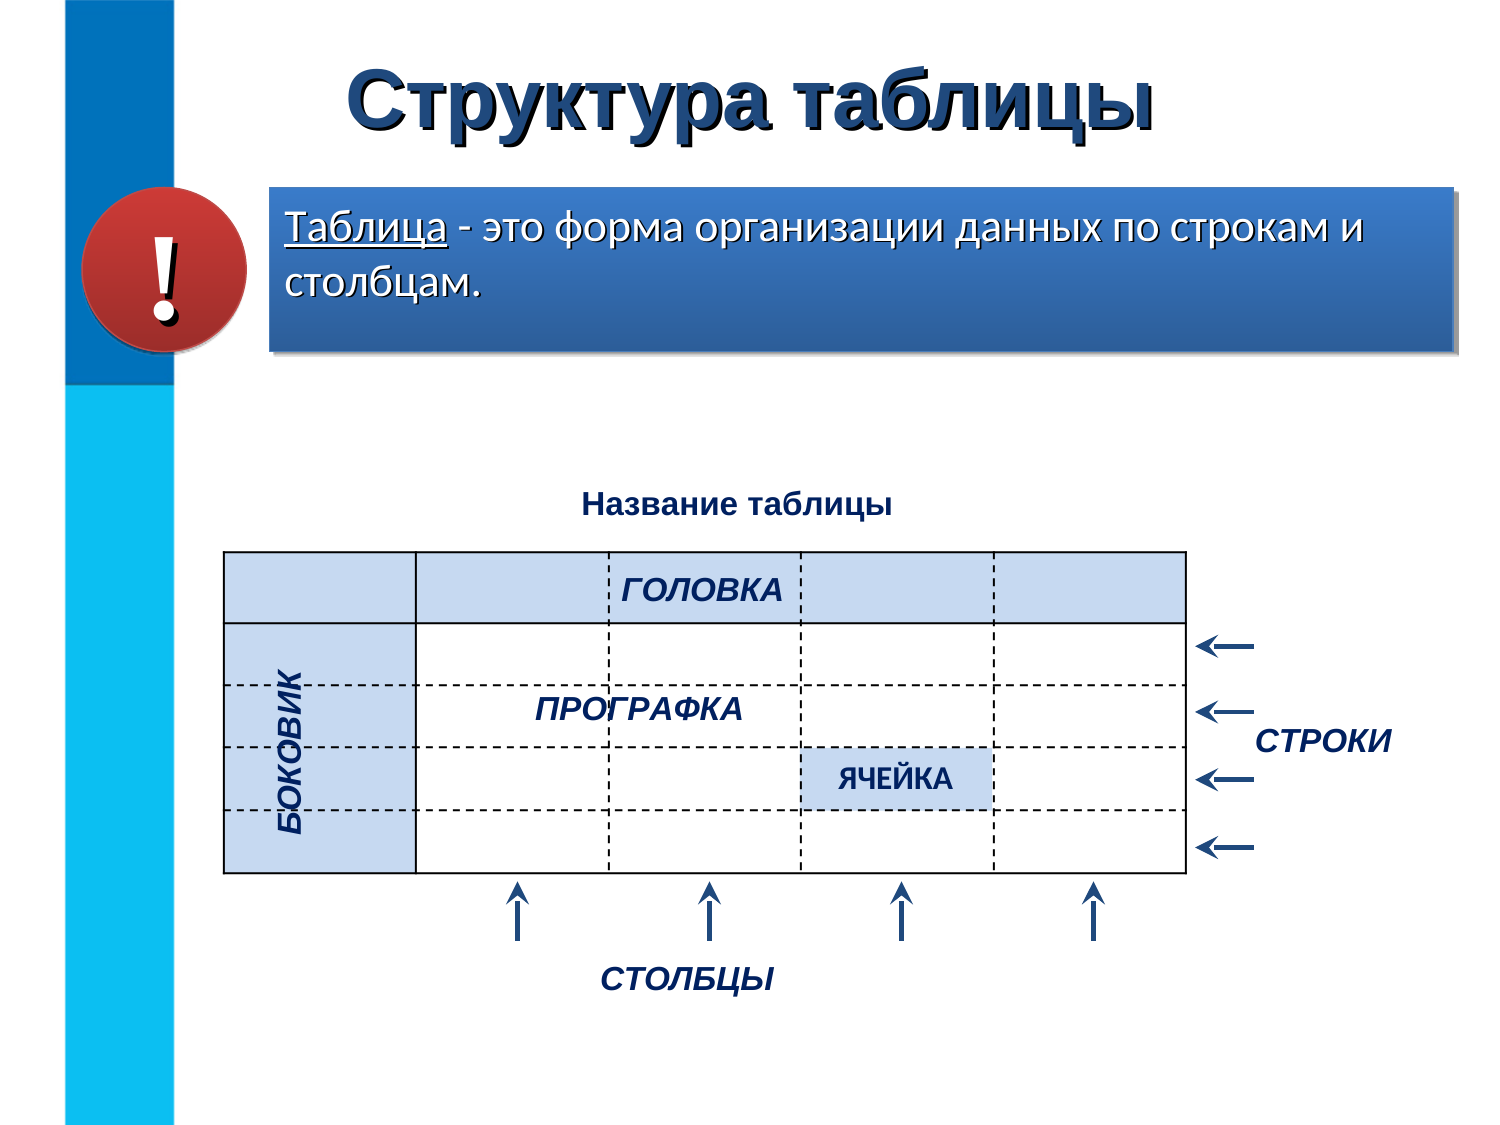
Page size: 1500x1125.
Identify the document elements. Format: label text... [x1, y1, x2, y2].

title Структура таблицы [75, 0, 1426, 188]
text_box Таблица - это форма организации данных по строкам и столбцам. [269, 187, 1454, 352]
picture [0, 0, 1500, 1125]
text_box ПРОГРАФКА [476, 679, 804, 735]
text_box БОКОВИК [259, 614, 316, 884]
text_box СТОЛБЦЫ [585, 949, 891, 1005]
text_box ГОЛОВКА [543, 559, 872, 616]
text_box СТРОКИ [1240, 711, 1500, 768]
text_box ! [82, 187, 247, 352]
text_box ЯЧЕЙКА [823, 748, 969, 804]
text_box Название таблицы [430, 474, 1045, 531]
